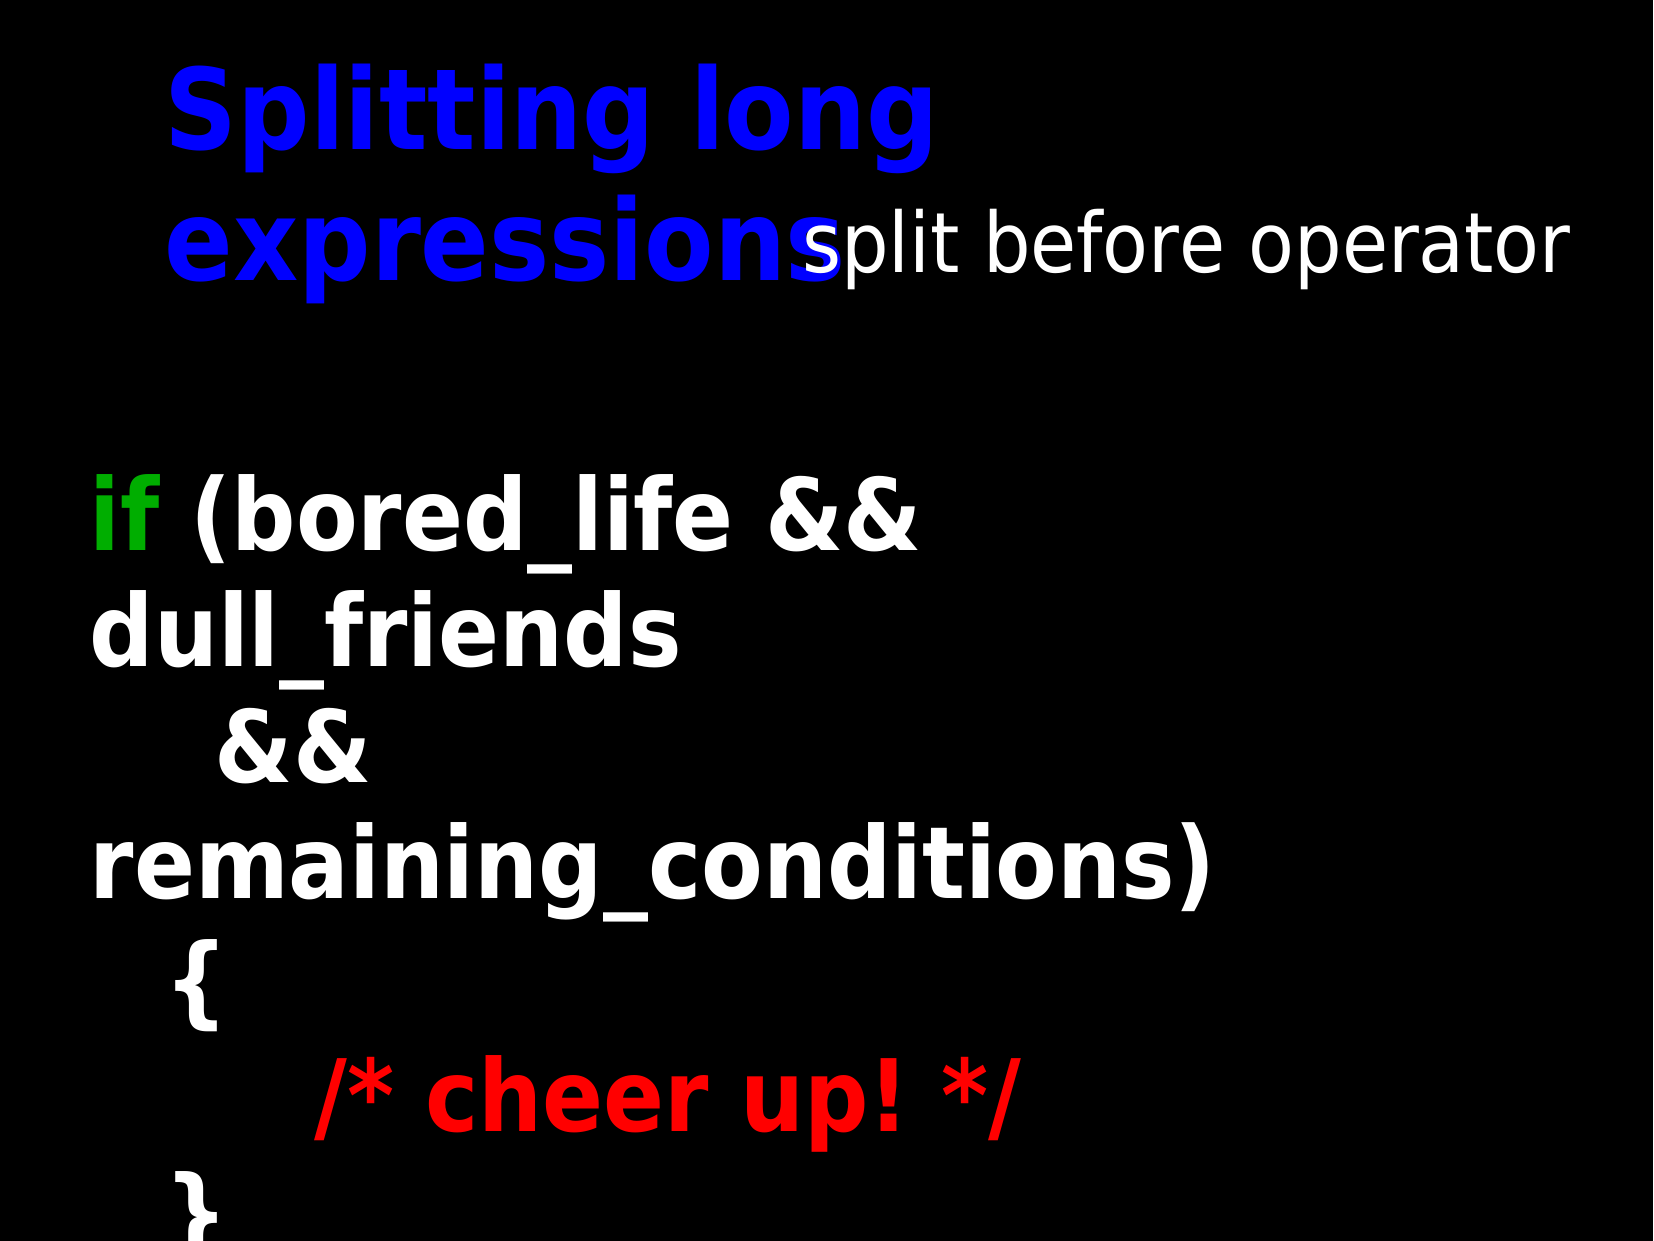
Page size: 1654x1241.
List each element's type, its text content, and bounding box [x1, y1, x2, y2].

text_box Splitting long expressions [150, 37, 1651, 184]
text_box split before operator [787, 188, 1613, 301]
text_box if (bored_life && dull_friends && remaining_conditions) { /* cheer up! */ } [75, 450, 1538, 1126]
